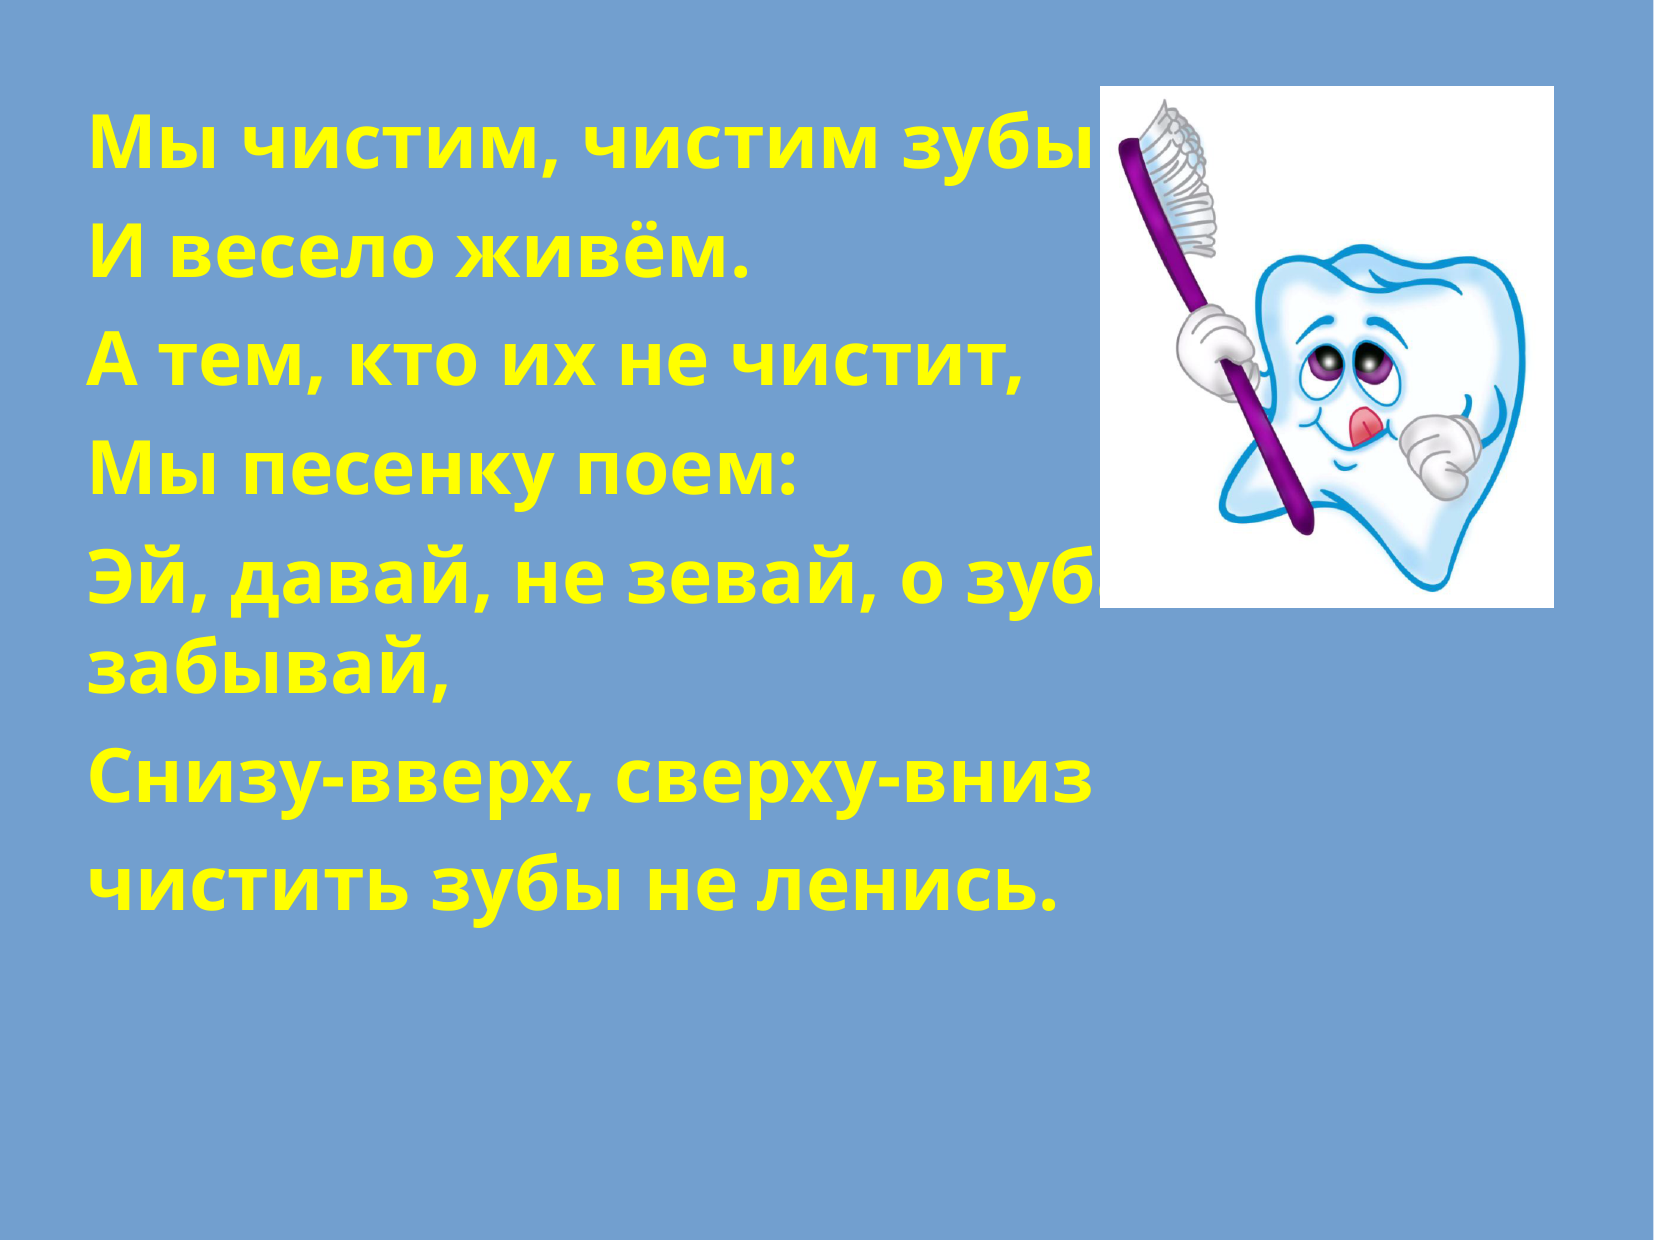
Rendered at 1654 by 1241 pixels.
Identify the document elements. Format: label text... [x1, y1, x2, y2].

text_box Мы чистим, чистим зубы И весело живём. А тем, кто их не чистит, Мы песенку поем: Эй, давай, не зевай, о зубах не забывай, Снизу-вверх, сверху-вниз чистить зубы не ленись. [71, 86, 1595, 934]
picture [1100, 86, 1554, 608]
